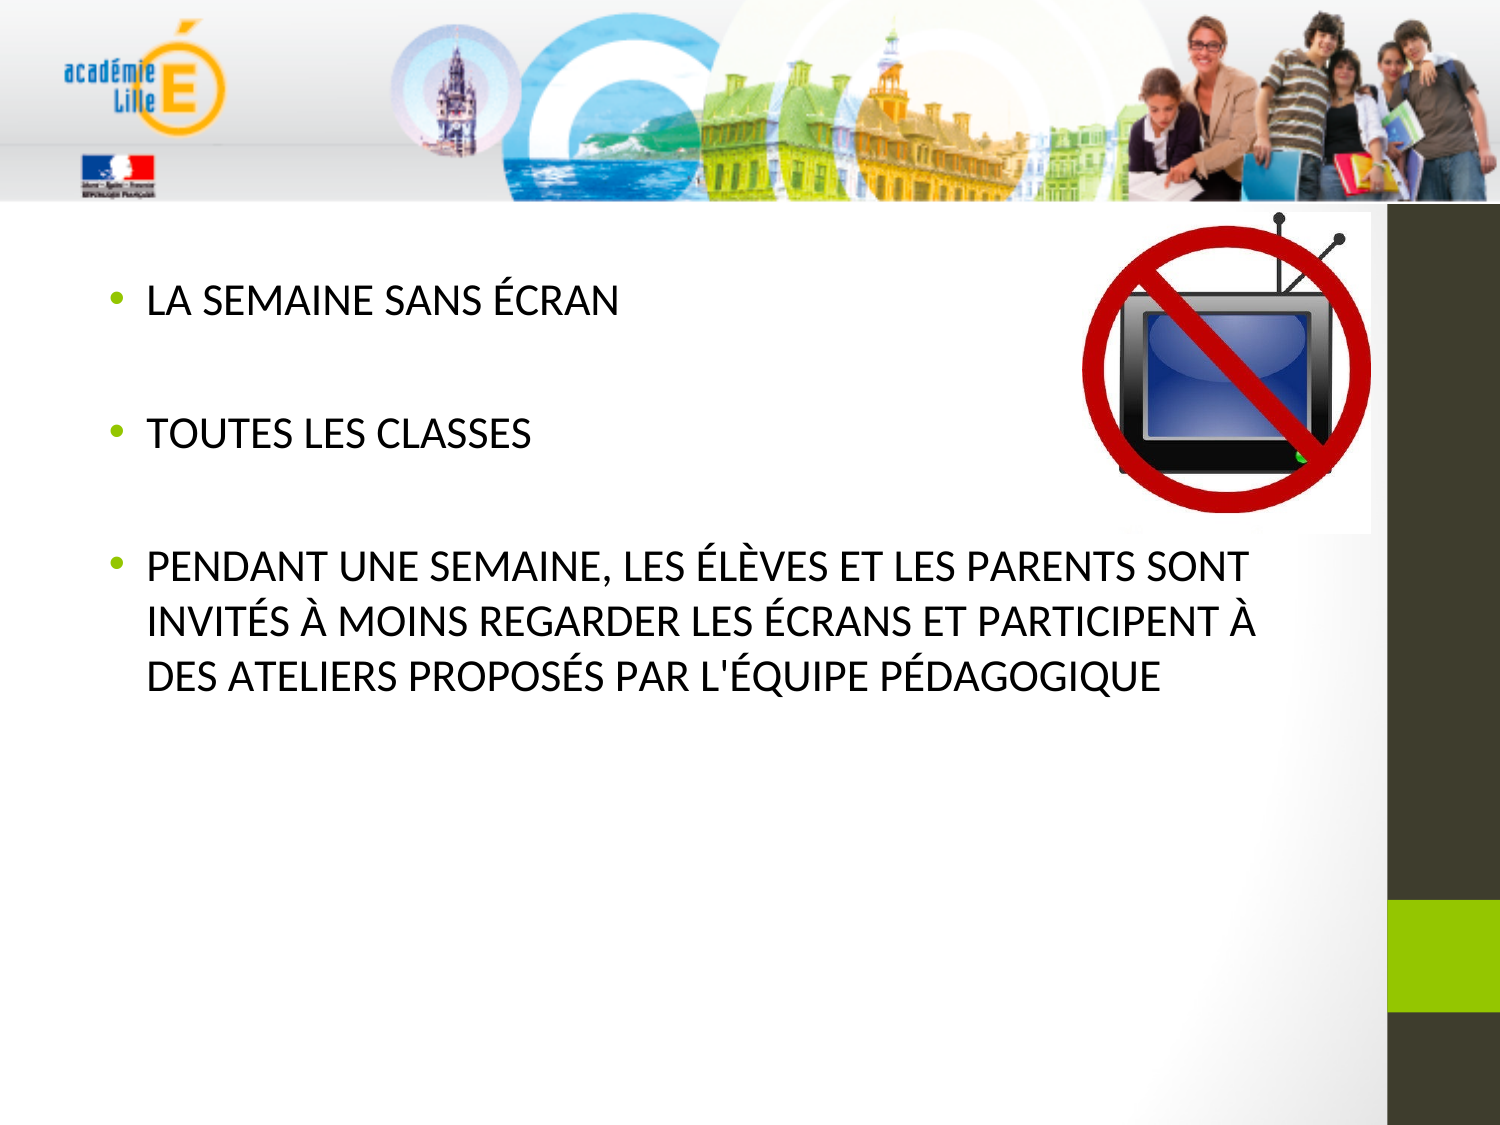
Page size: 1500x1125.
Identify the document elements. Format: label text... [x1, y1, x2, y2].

picture [0, 0, 1500, 1125]
list LA SEMAINE SANS ÉCRAN TOUTES LES CLASSES PENDANT UNE SEMAINE, LES ÉLÈVES ET LES PARENTS SONT INVITÉS À MOINS REGARDER LES ÉCRANS ET PARTICIPENT À DES ATELIERS PROPOSÉS PAR L'ÉQUIPE PÉDAGOGIQUE [74, 262, 1325, 1050]
